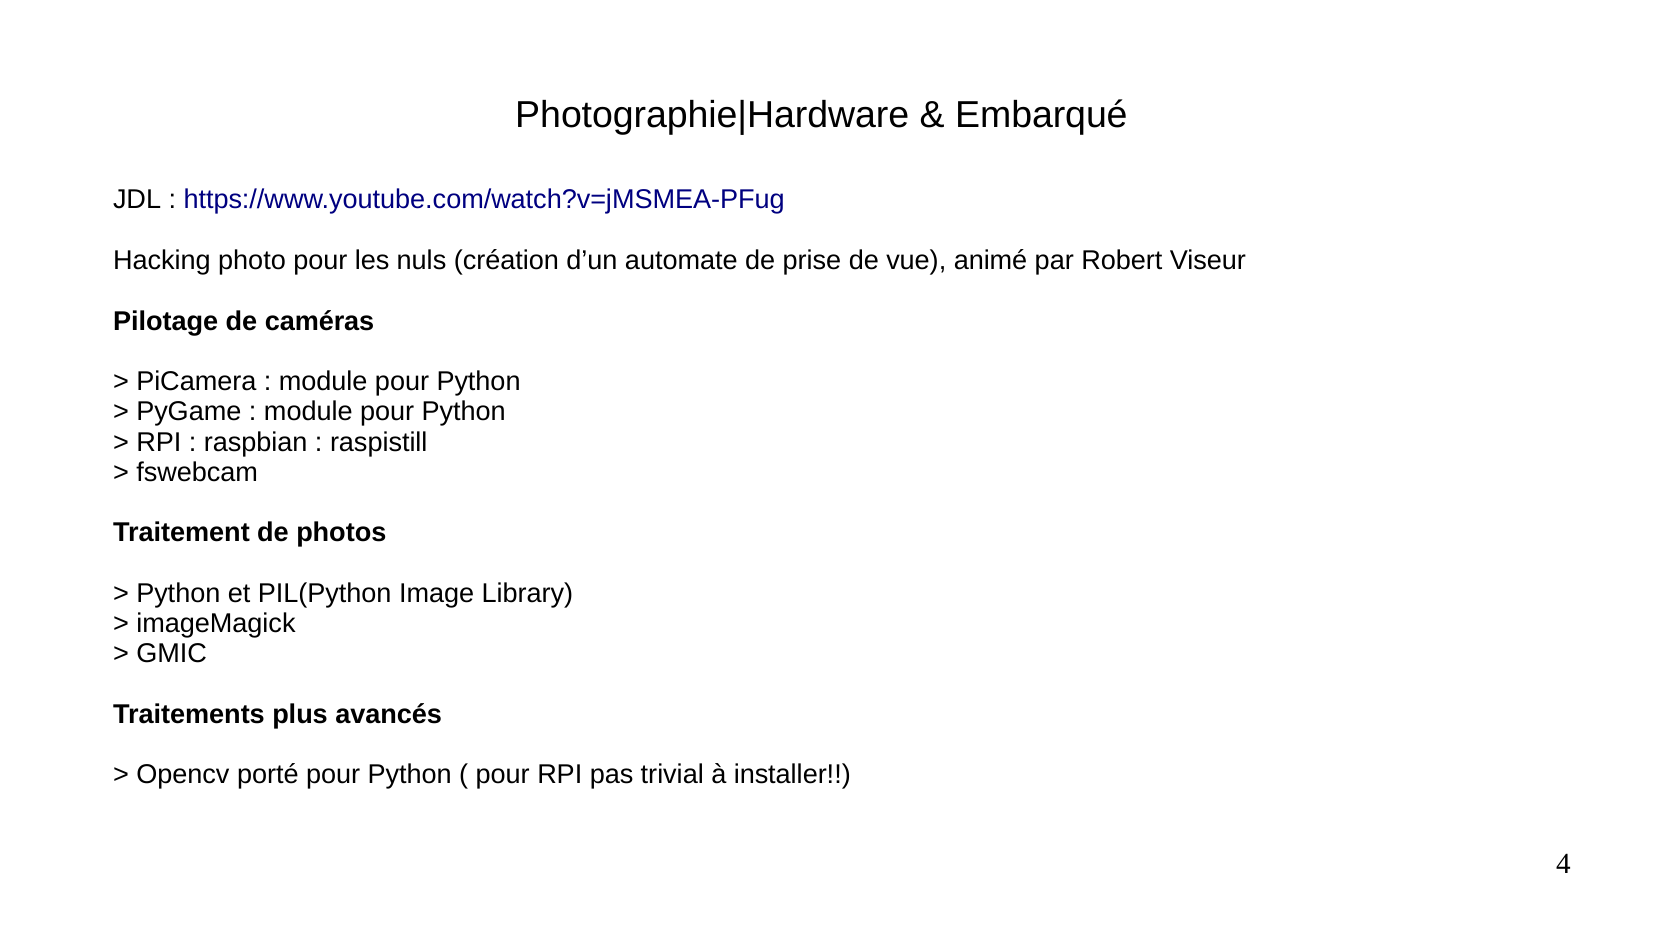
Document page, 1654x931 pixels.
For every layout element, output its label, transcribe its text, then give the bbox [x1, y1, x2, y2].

title Photographie|Hardware & Embarqué [82, 37, 1571, 193]
text_box JDL : https://www.youtube.com/watch?v=jMSMEA-PFug Hacking photo pour les nuls (création d’un automate de prise de vue), animé par Robert Viseur Pilotage de caméras > PiCamera : module pour Python > PyGame : module pour Python > RPI : raspbian : raspistill > fswebcam Traitement de photos > Python et PIL(Python Image Library) > imageMagick > GMIC Traitements plus avancés > Opencv porté pour Python ( pour RPI pas trivial à installer!!) [70, 177, 1288, 886]
